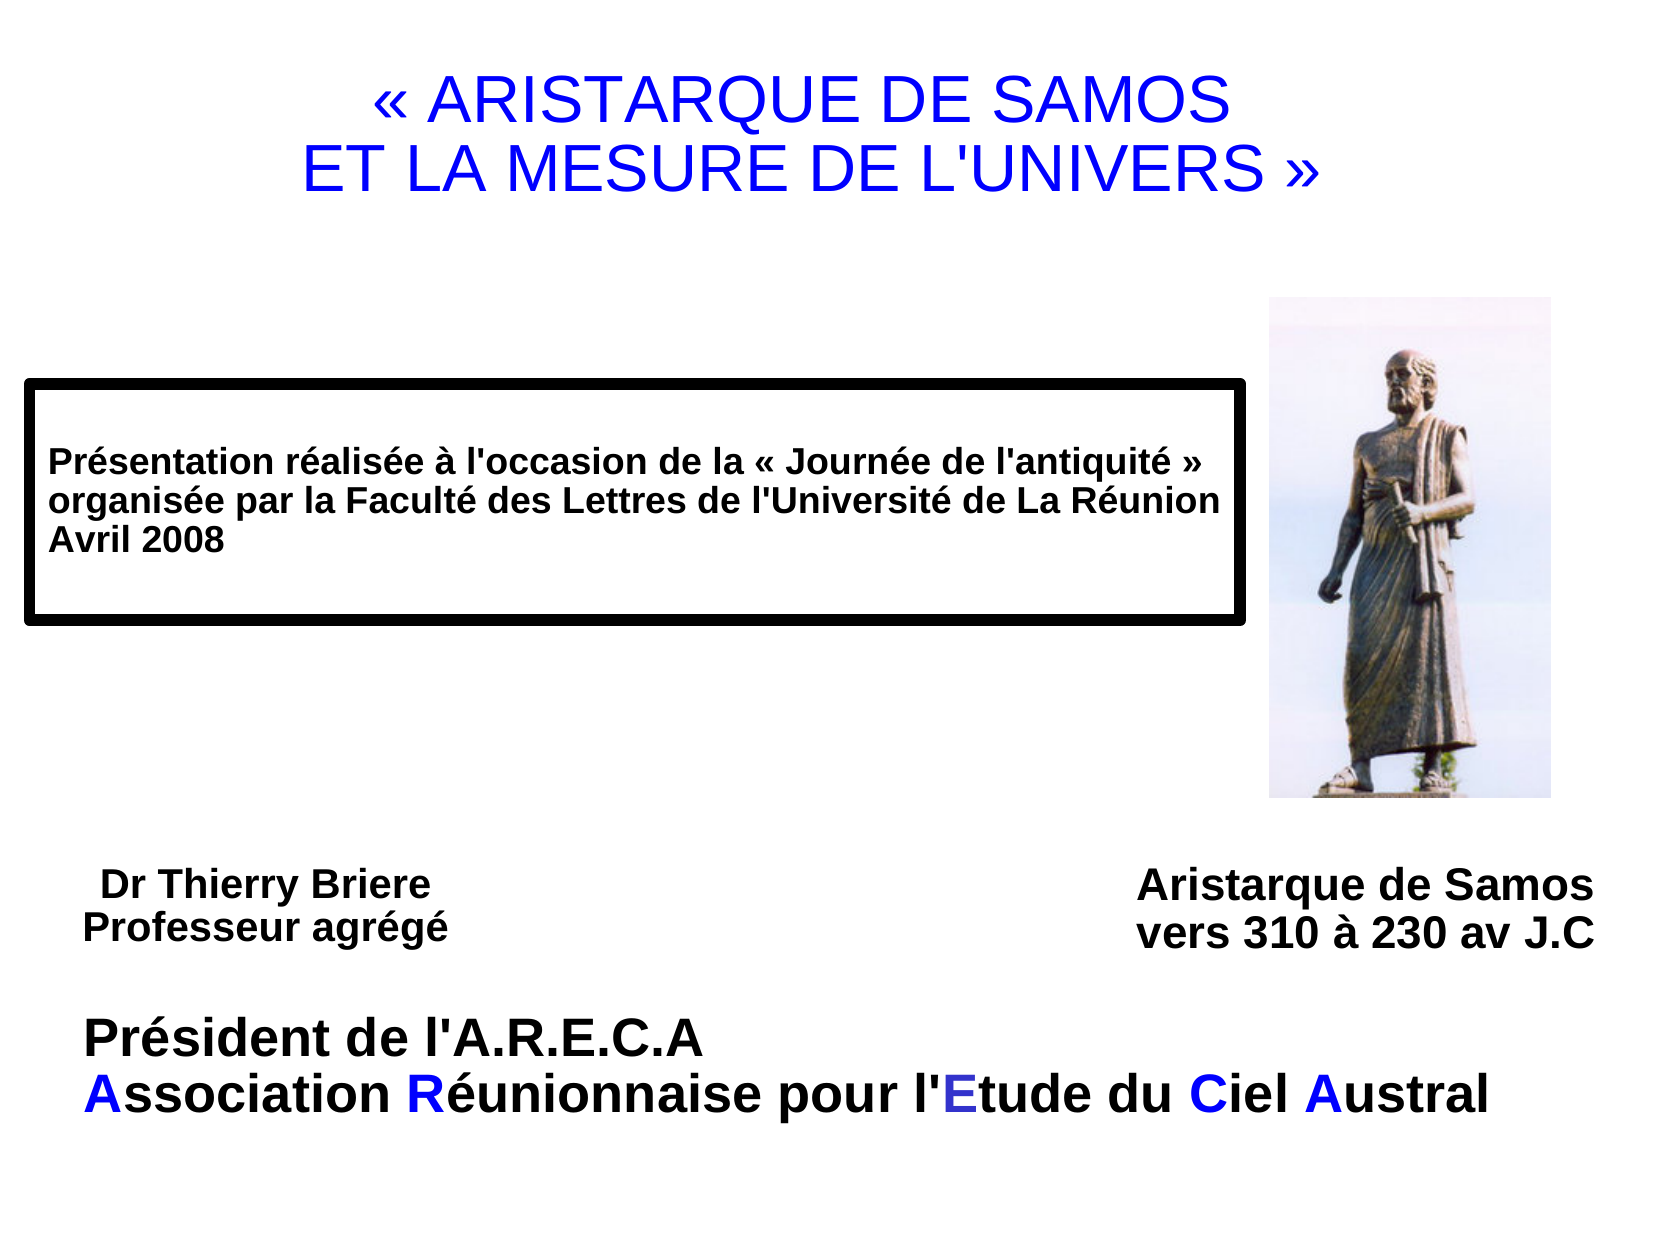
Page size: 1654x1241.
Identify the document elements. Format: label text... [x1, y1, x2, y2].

picture [1269, 297, 1551, 798]
text_box Présentation réalisée à l'occasion de la « Journée de l'antiquité » organisée par la Faculté des Lettres de l'Université de La Réunion Avril 2008 [29, 383, 1241, 621]
text_box Président de l'A.R.E.C.A Association Réunionnaise pour l'Etude du Ciel Austral [69, 1003, 1507, 1143]
text_box « ARISTARQUE DE SAMOS ET LA MESURE DE L'UNIVERS » [88, 59, 1536, 224]
text_box Aristarque de Samos vers 310 à 230 av J.C [1122, 855, 1625, 975]
text_box Dr Thierry Briere Professeur agrégé [59, 856, 473, 1009]
